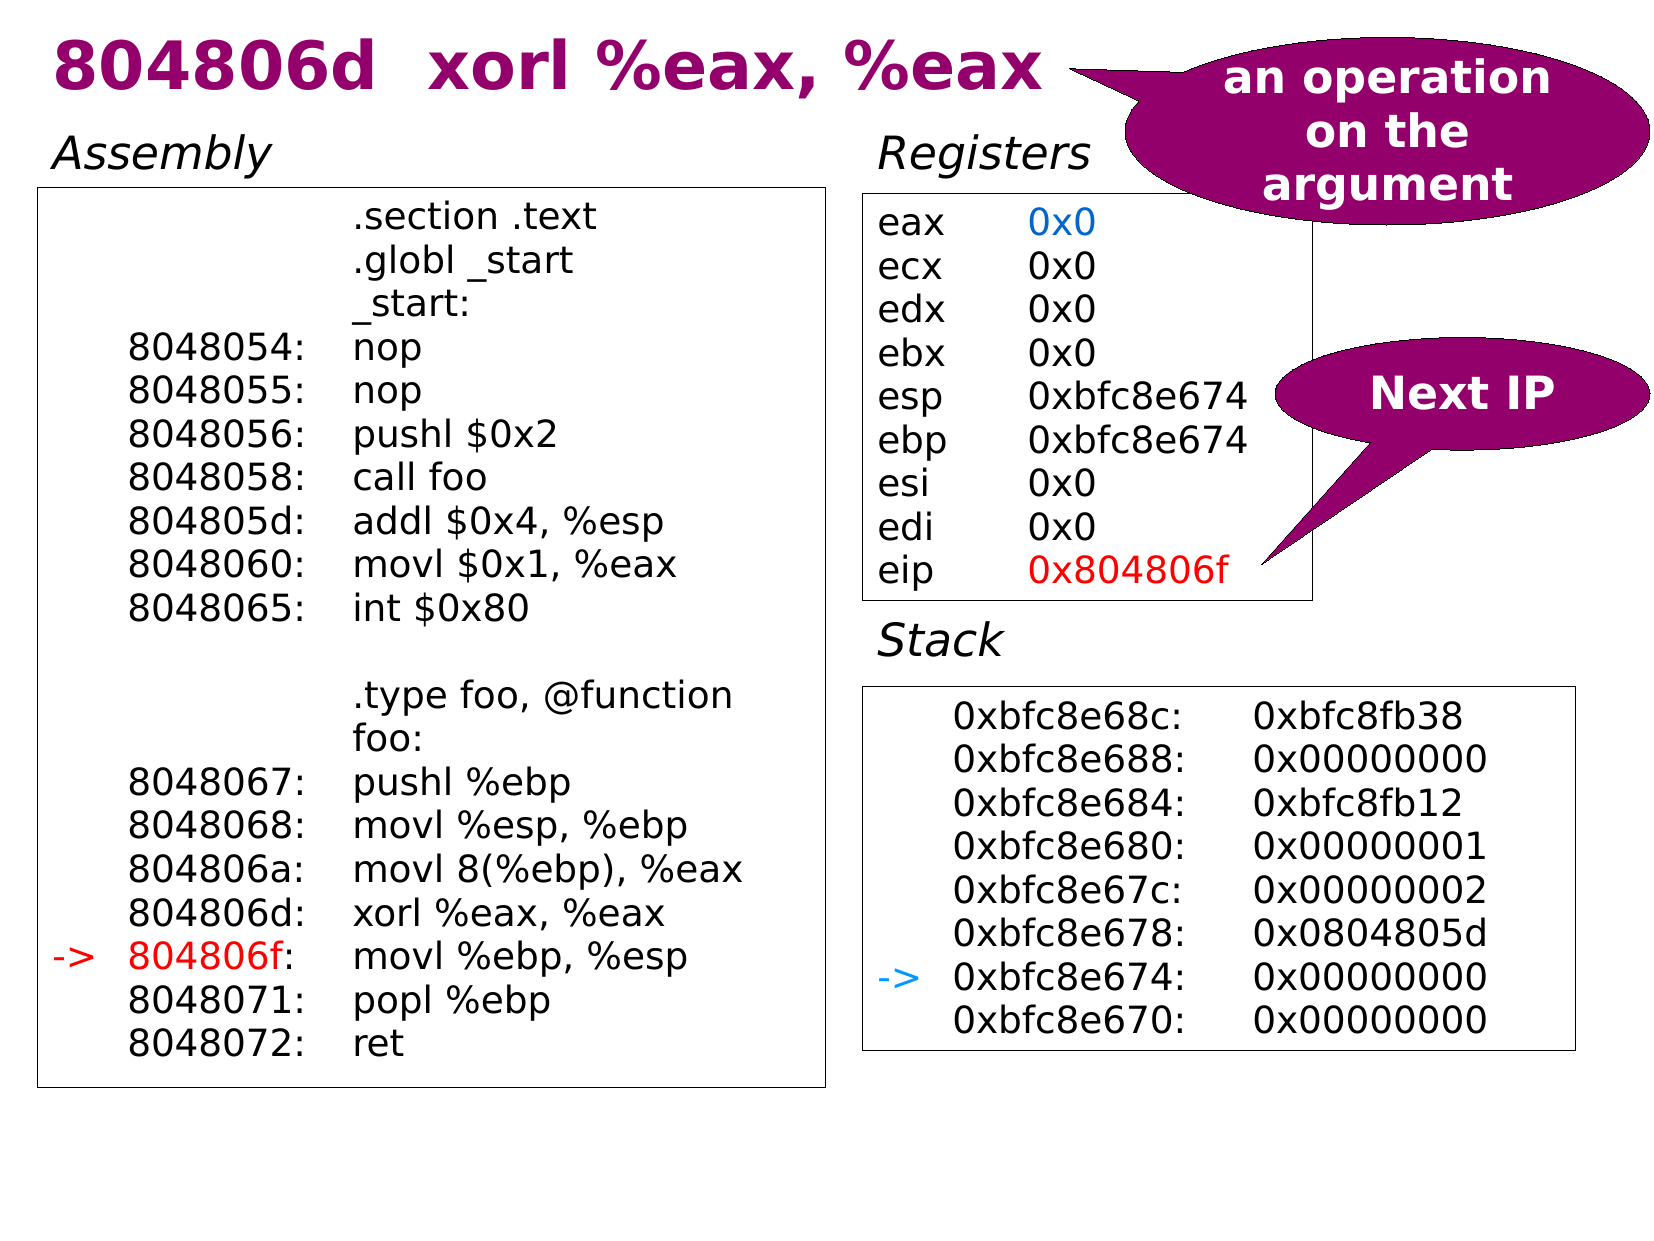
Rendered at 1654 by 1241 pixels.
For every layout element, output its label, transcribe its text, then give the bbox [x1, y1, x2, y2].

text_box Assembly [37, 119, 301, 188]
text_box .section .text .globl _start _start: 8048054: nop 8048055: nop 8048056: pushl $0x2 8048058: call foo 804805d: addl $0x4, %esp 8048060: movl $0x1, %eax 8048065: int $0x80 .type foo, @function foo: 8048067: pushl %ebp 8048068: movl %esp, %ebp 804806a: movl 8(%ebp), %eax 804806d: xorl %eax, %eax -> 804806f: movl %ebp, %esp 8048071: popl %ebp 8048072: ret [37, 187, 826, 1088]
text_box Registers [862, 119, 1126, 188]
text_box Next IP [1261, 337, 1651, 565]
text_box 804806d xorl %eax, %eax [37, 19, 1276, 113]
text_box an operation on the argument [1069, 37, 1650, 226]
text_box eax 0x0 ecx 0x0 edx 0x0 ebx 0x0 esp 0xbfc8e674 ebp 0xbfc8e674 esi 0x0 edi 0x0 eip 0x804806f [862, 193, 1313, 601]
text_box Stack [862, 606, 1051, 676]
text_box 0xbfc8e68c: 0xbfc8fb38 0xbfc8e688: 0x00000000 0xbfc8e684: 0xbfc8fb12 0xbfc8e680: 0x00000001 0xbfc8e67c: 0x00000002 0xbfc8e678: 0x0804805d -> 0xbfc8e674: 0x00000000 0xbfc8e670: 0x00000000 [862, 686, 1576, 1051]
